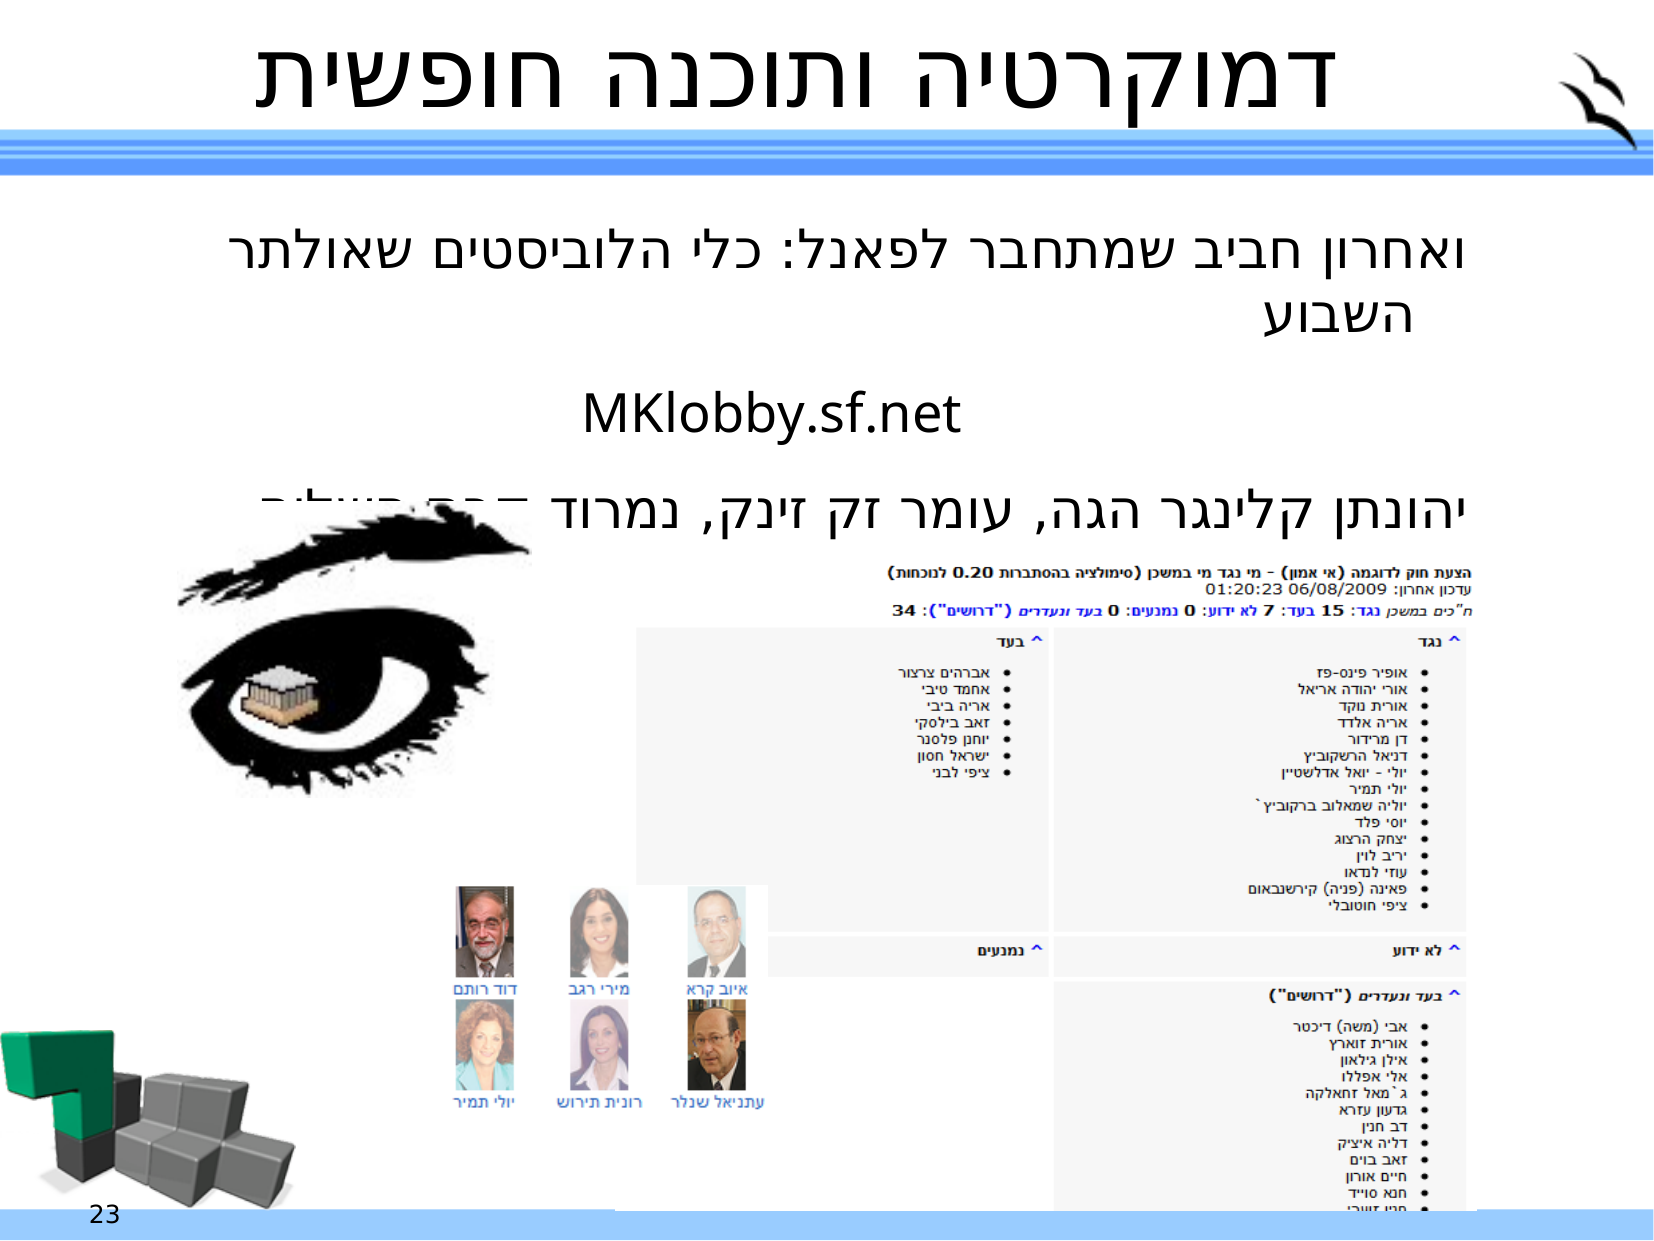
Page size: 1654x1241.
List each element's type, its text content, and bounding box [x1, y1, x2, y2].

title דמוקרטיה ותוכנה חופשית [92, 19, 1505, 126]
picture [0, 47, 1654, 180]
picture [177, 501, 532, 798]
list ואחרון חביב שמתחבר לפאנל: כלי הלוביסטים שאולתר השבוע MKlobby.sf.net יהונתן קלינגר הגה, עומר זק זינק, נמרוד קרת השלים ולישה סטרלינג שפצרה [75, 218, 1488, 1174]
picture [442, 560, 1477, 1211]
picture [0, 1030, 296, 1211]
